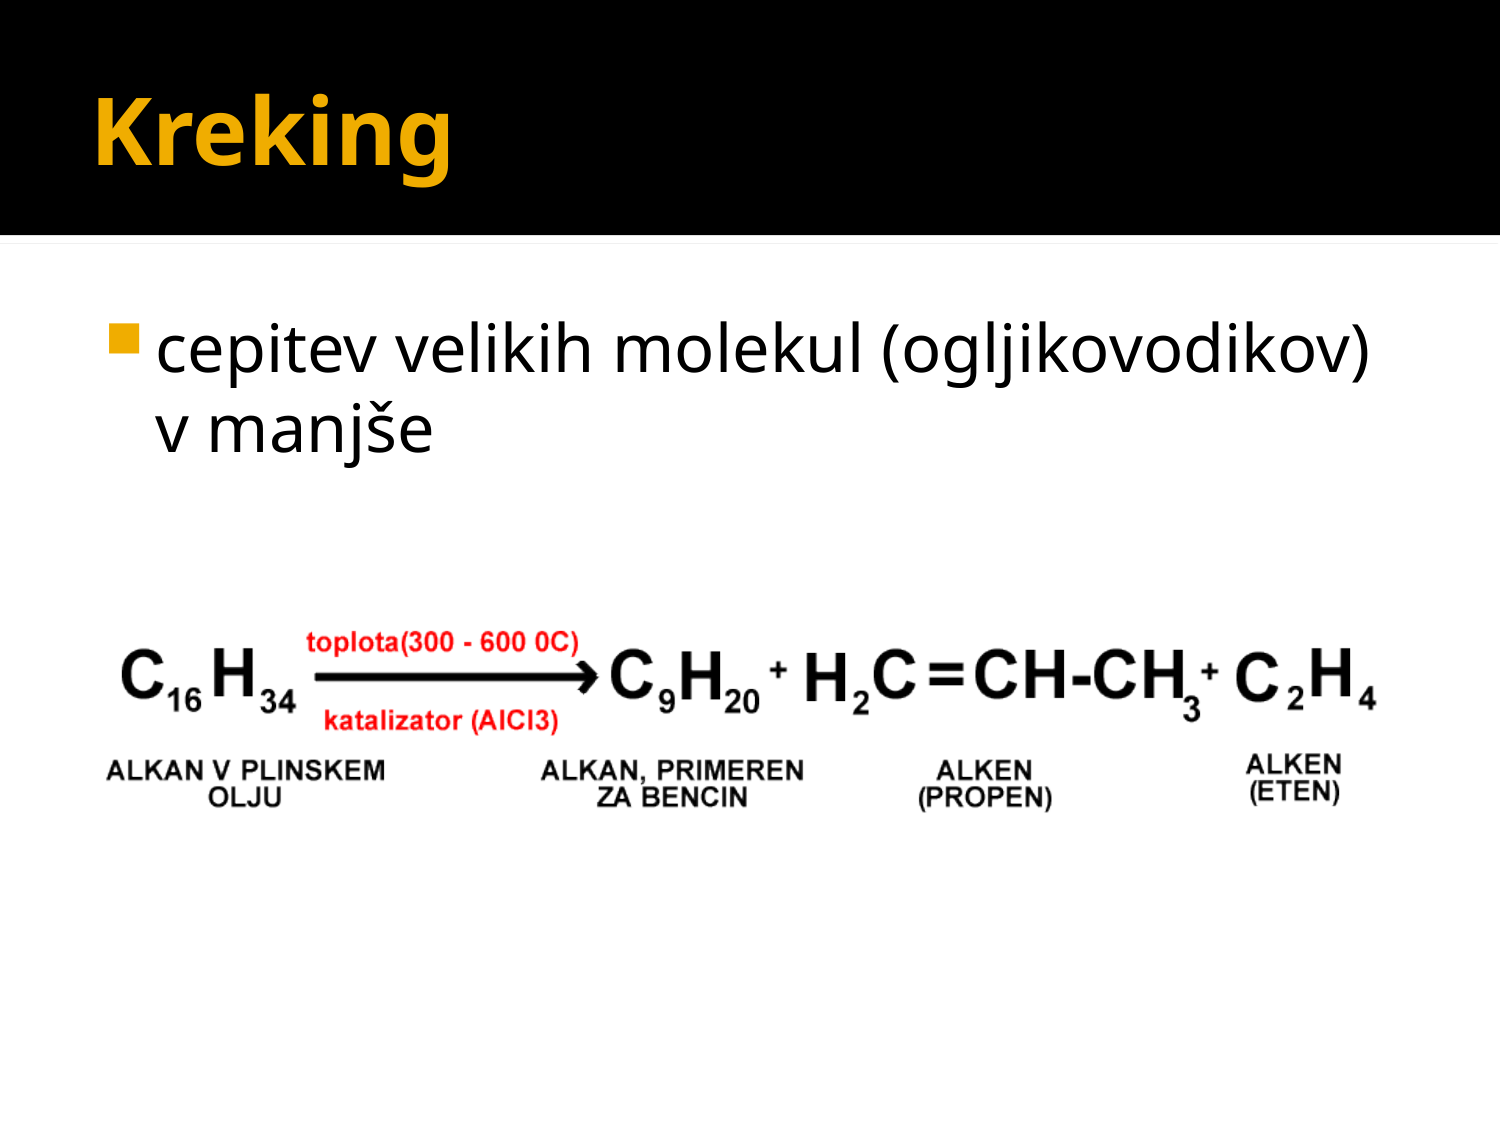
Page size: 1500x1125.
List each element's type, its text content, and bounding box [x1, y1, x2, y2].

picture [100, 609, 1385, 824]
title Kreking [75, 25, 1425, 231]
list cepitev velikih molekul (ogljikovodikov) v manjše [75, 291, 1425, 1050]
